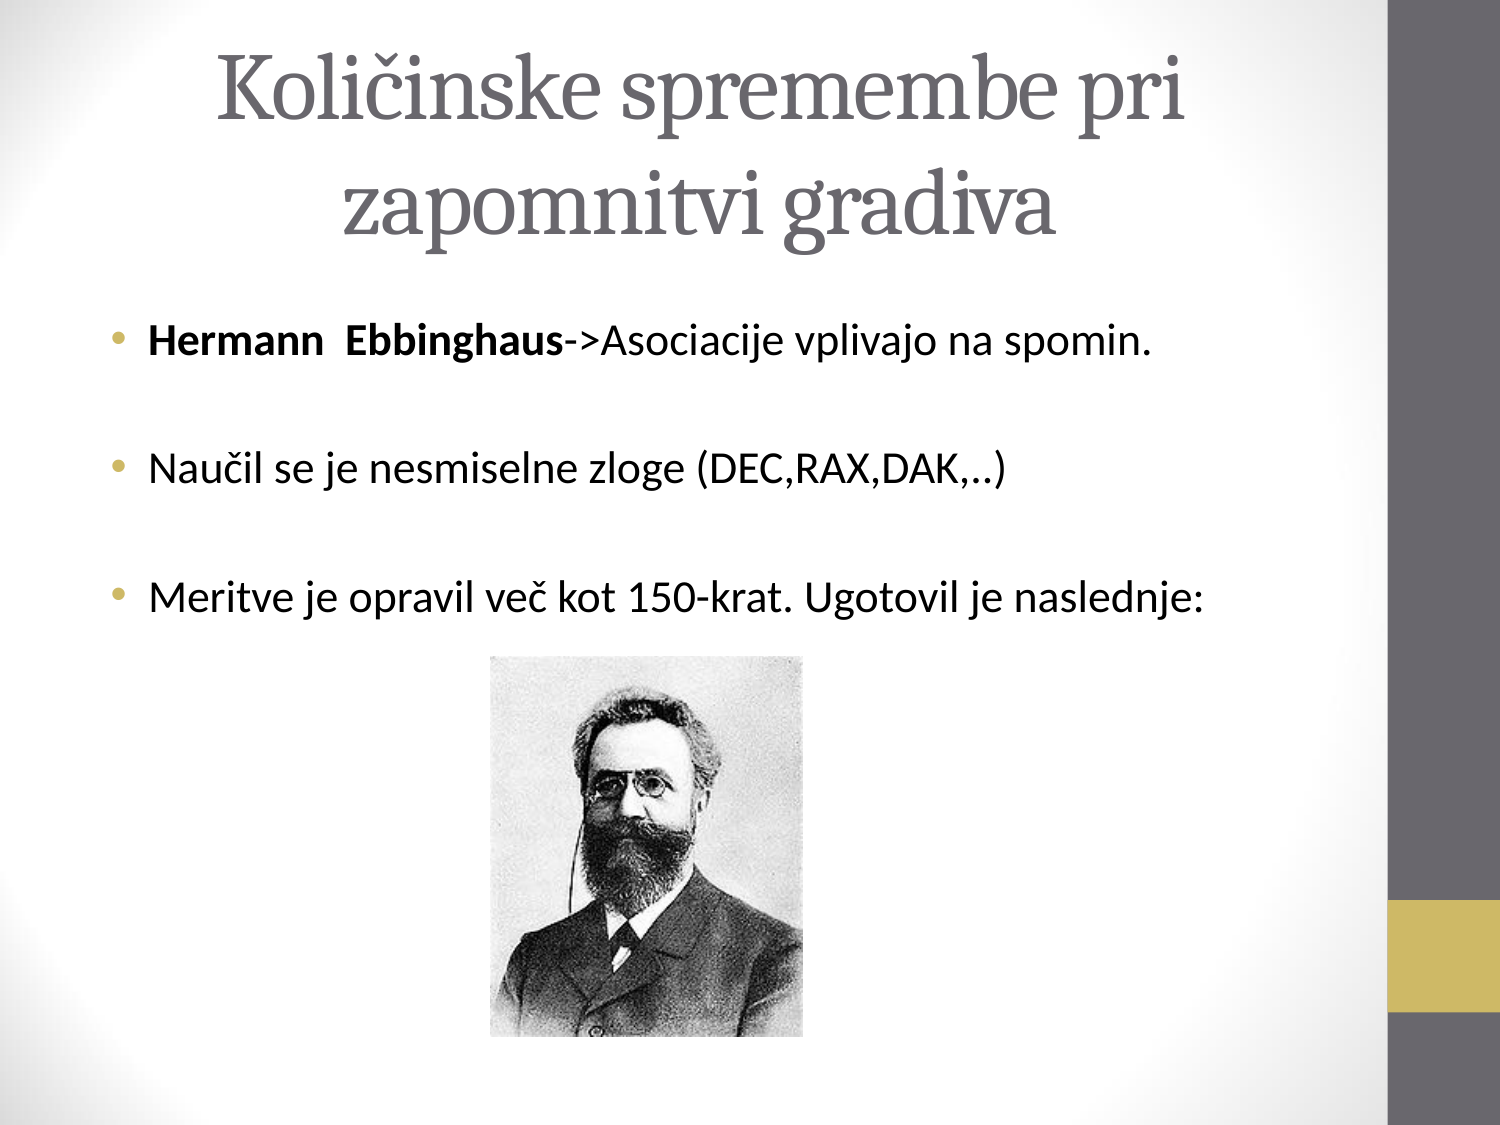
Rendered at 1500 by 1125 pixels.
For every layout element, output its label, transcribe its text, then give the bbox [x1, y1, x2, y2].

list Hermann Ebbinghaus->Asociacije vplivajo na spomin. Naučil se je nesmiselne zloge (DEC,RAX,DAK,..) Meritve je opravil več kot 150-krat. Ugotovil je naslednje: [76, 302, 1327, 1091]
title Količinske spremembe pri zapomnitvi gradiva [75, 45, 1325, 233]
picture [0, 0, 1387, 1125]
